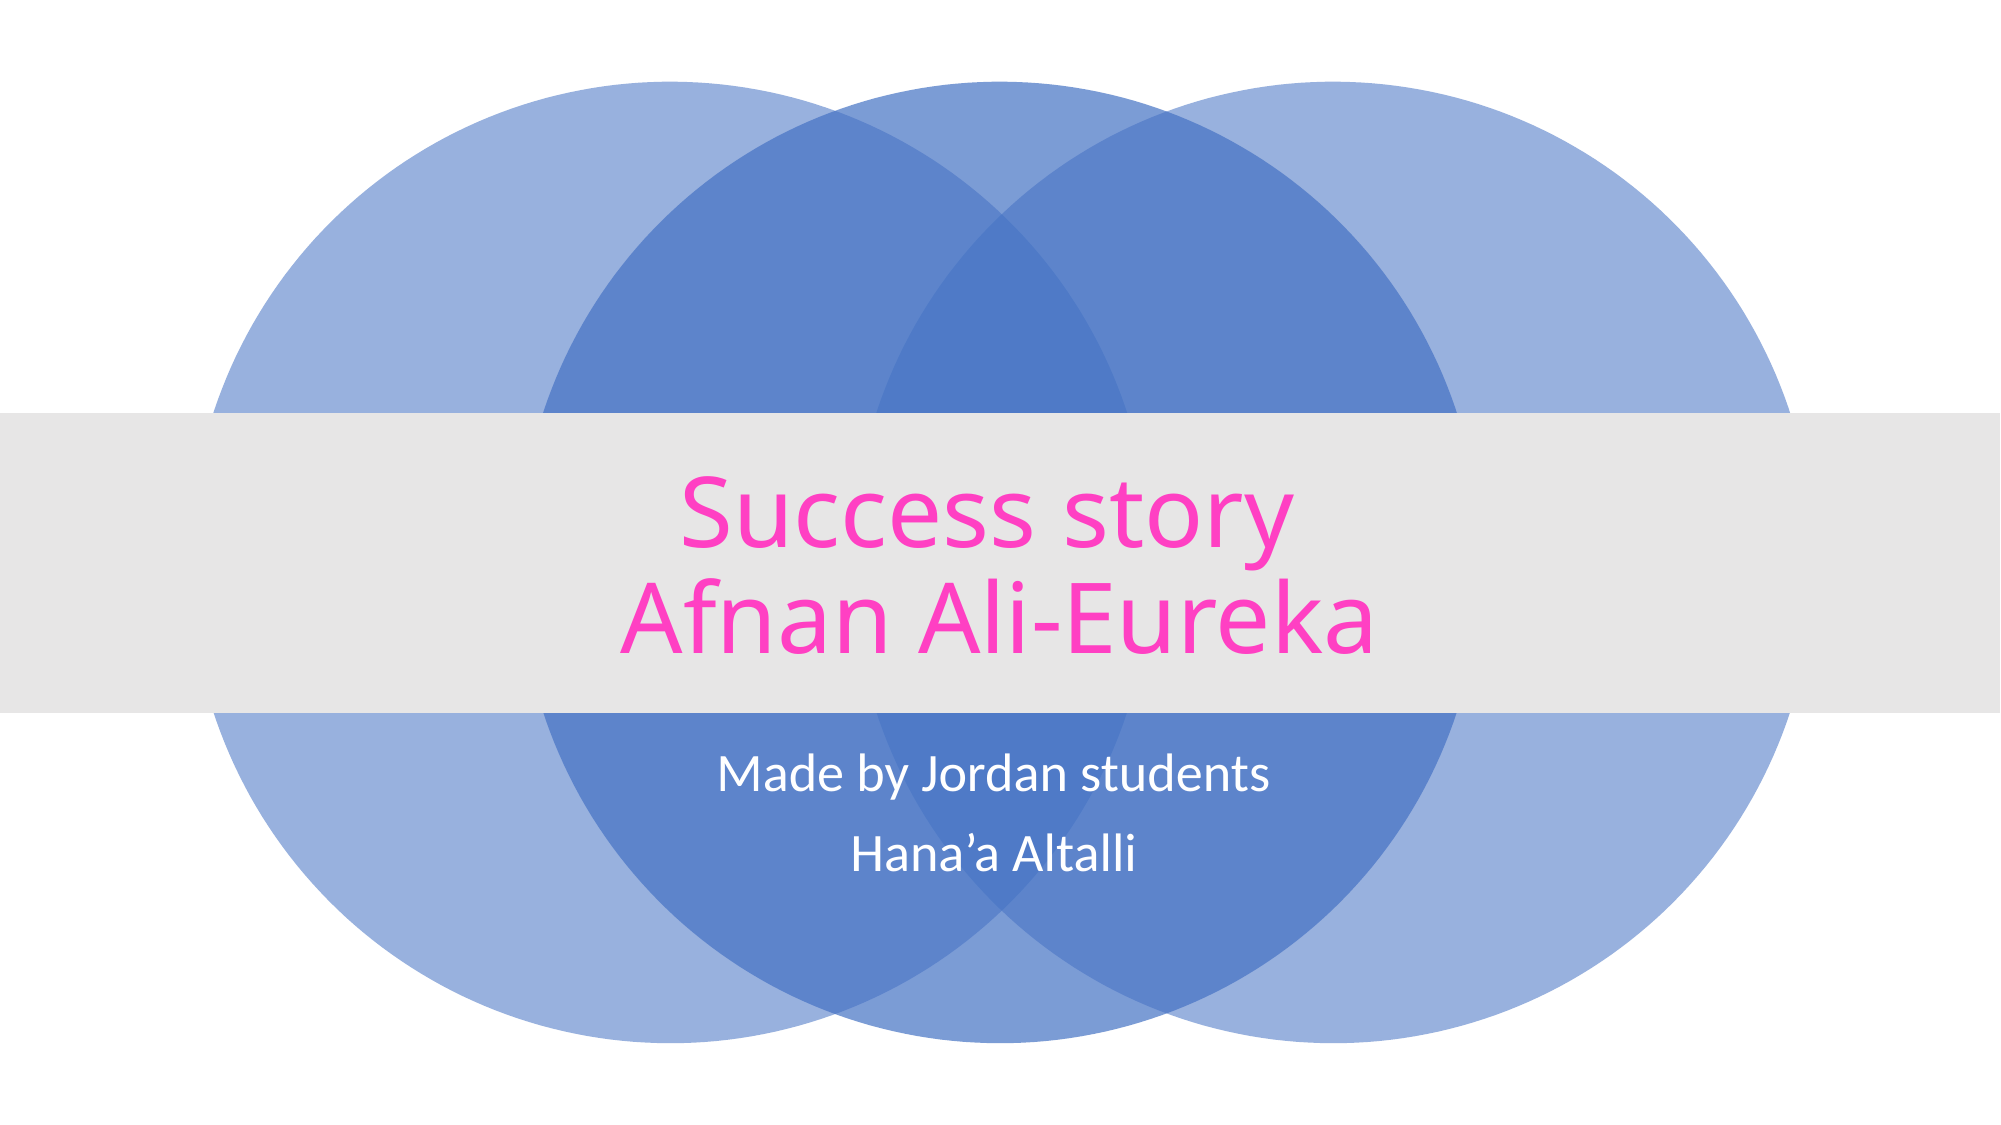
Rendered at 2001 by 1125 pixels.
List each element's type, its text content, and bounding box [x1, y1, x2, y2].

text_box [981, 863, 992, 868]
text_box [945, 863, 956, 868]
text_box [295, 863, 1709, 1044]
text_box [891, 863, 902, 868]
title Success story Afnan Ali-Eureka [249, 455, 1750, 683]
subtitle Made by Jordan students Hana’a Altalli [249, 737, 1750, 863]
text_box [0, 81, 2000, 803]
text_box [1080, 863, 1091, 868]
